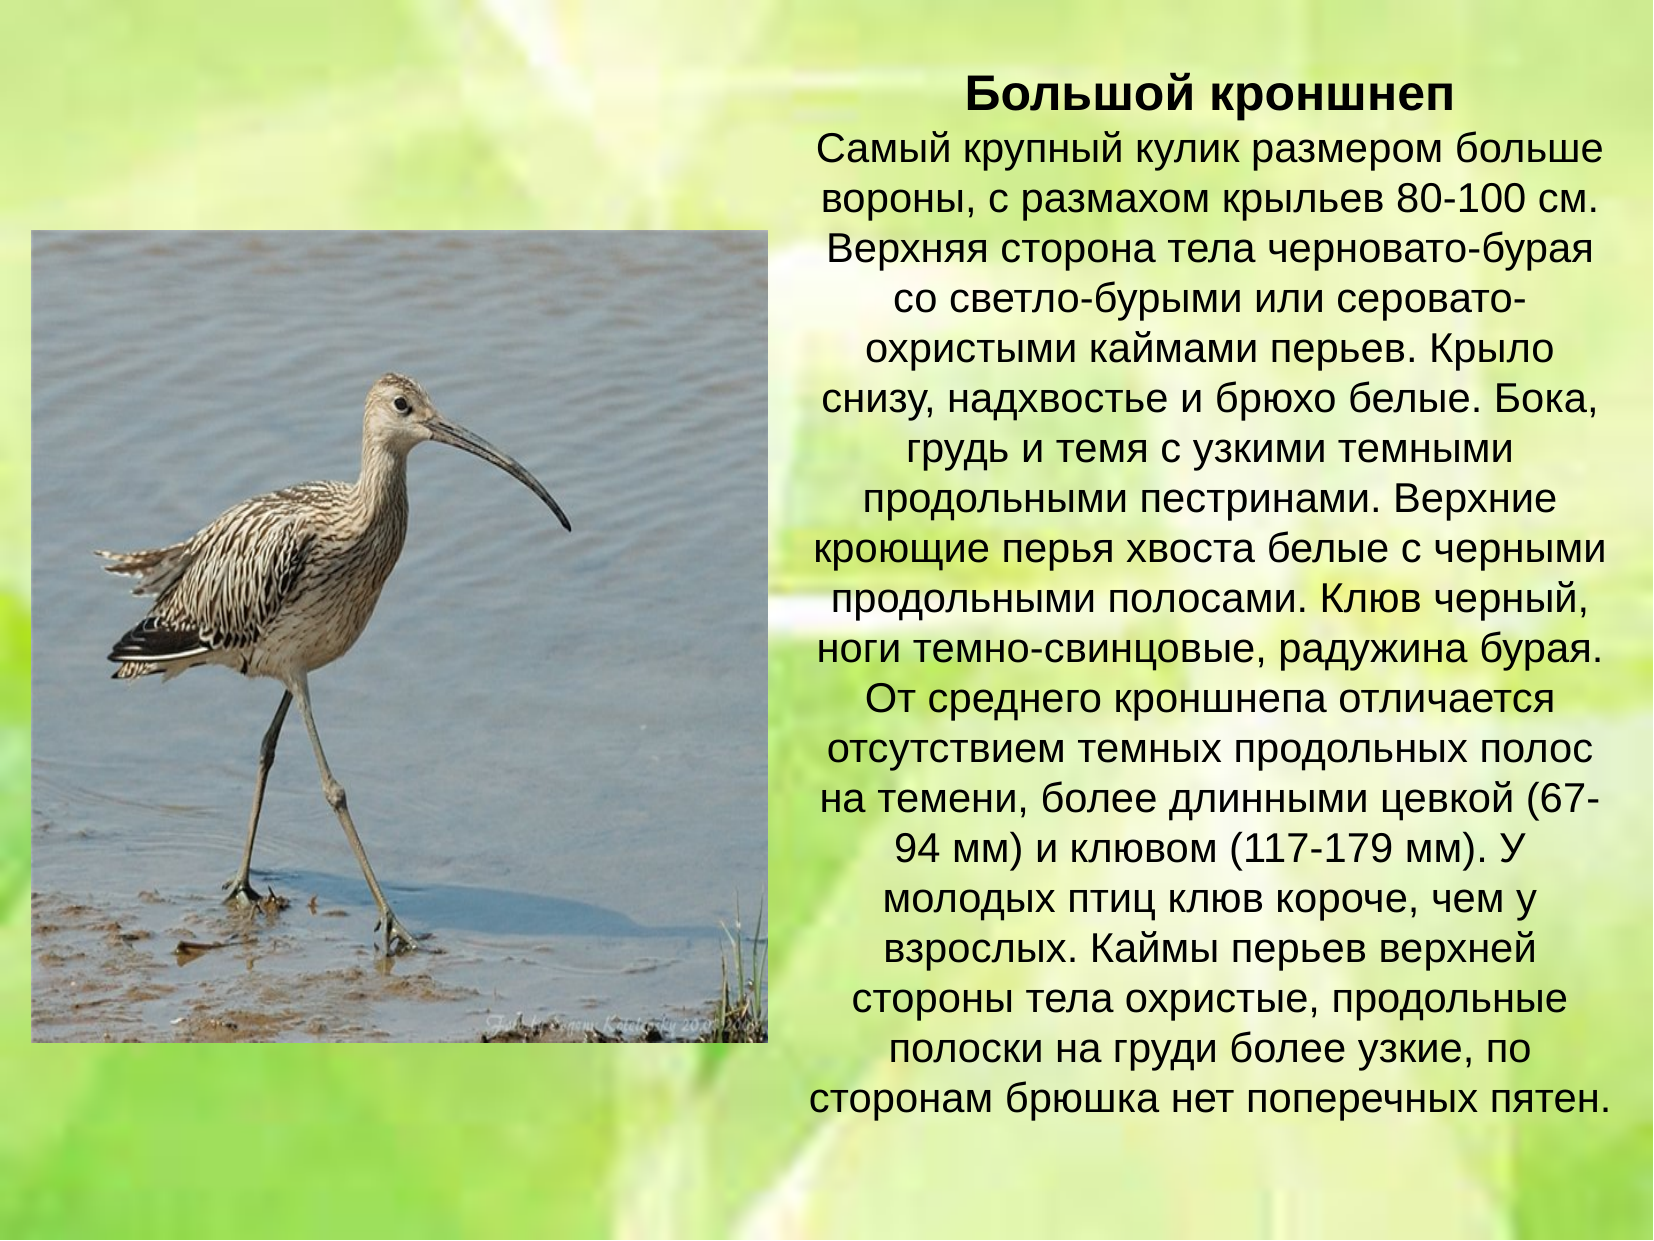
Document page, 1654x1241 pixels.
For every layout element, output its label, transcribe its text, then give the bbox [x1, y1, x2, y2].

picture [0, 0, 1653, 1240]
text_box Большой кроншнеп Самый крупный кулик размером больше вороны, с размахом крыльев 80-100 см. Верхняя сторона тела черновато-бурая со светло-бурыми или серовато-охристыми каймами перьев. Крыло снизу, надхвостье и брюхо белые. Бока, грудь и темя с узкими темными продольными пестринами. Верхние кроющие перья хвоста белые с черными продольными полосами. Клюв черный, ноги темно-свинцовые, радужина бурая. От среднего кроншнепа отличается отсутствием темных продольных полос на темени, более длинными цевкой (67-94 мм) и клювом (117-179 мм). У молодых птиц клюв короче, чем у взрослых. Каймы перьев верхней стороны тела охристые, продольные полоски на груди более узкие, по сторонам брюшка нет поперечных пятен. [791, 53, 1629, 1128]
